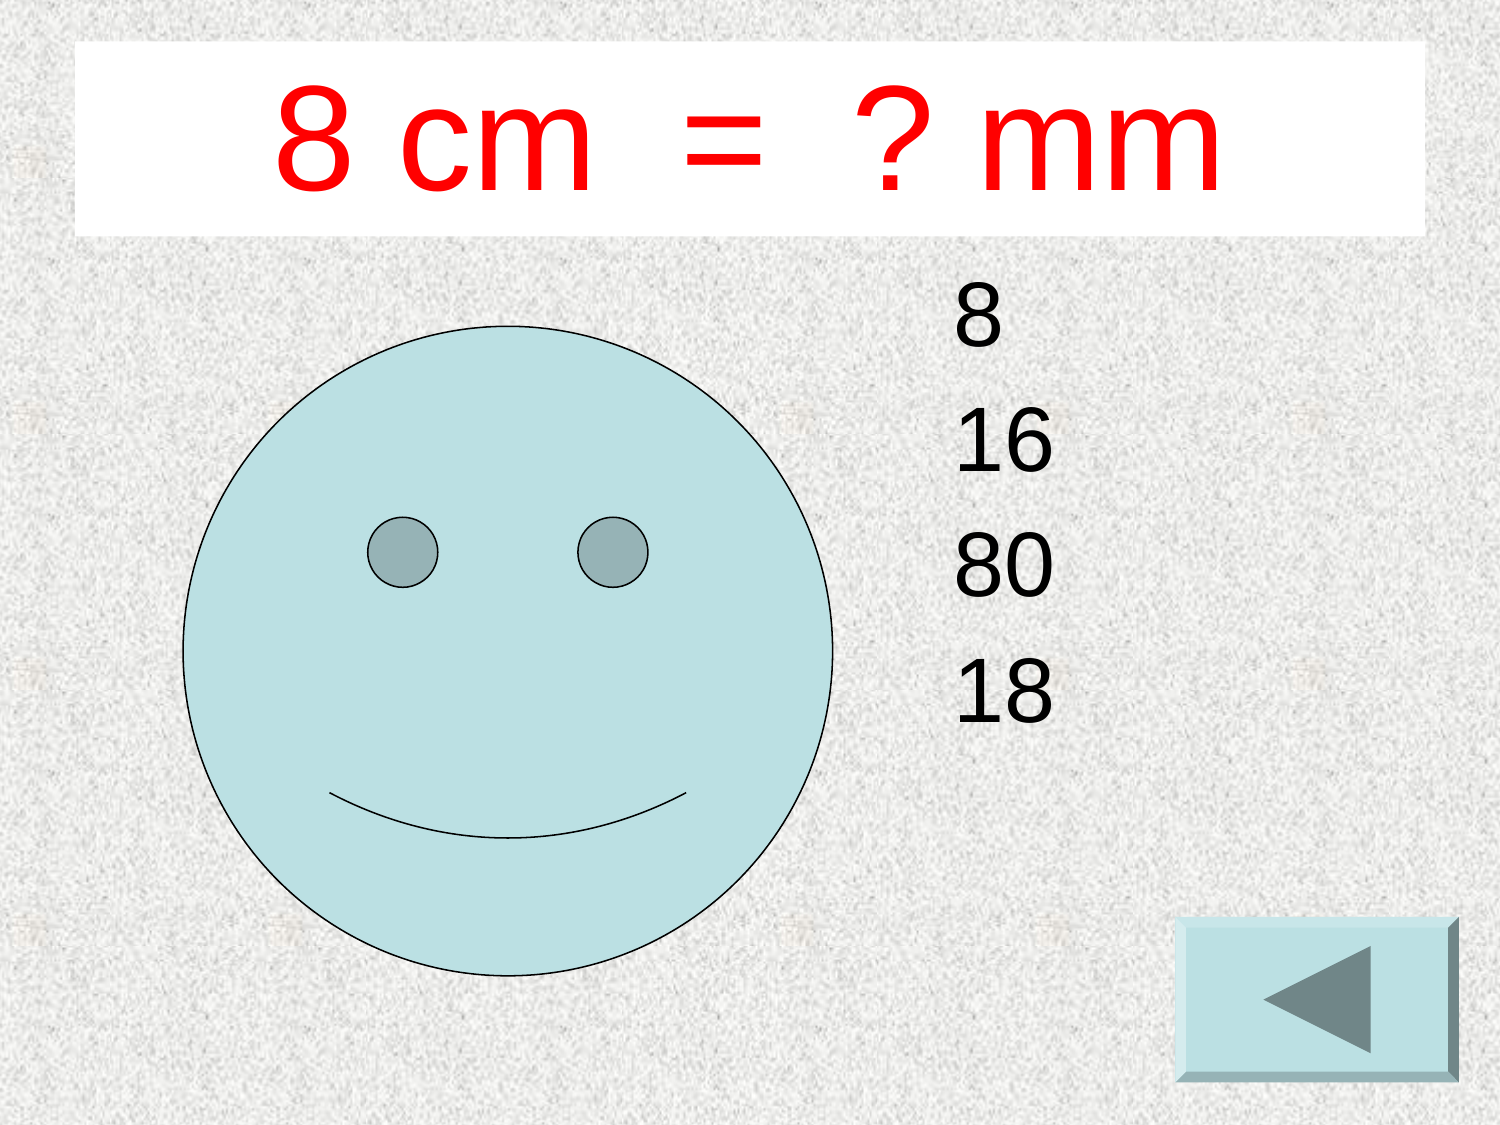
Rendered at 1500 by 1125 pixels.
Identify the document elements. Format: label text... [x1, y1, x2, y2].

text_box [183, 326, 833, 976]
picture [0, 0, 1500, 1125]
list 8 16 80 18 [938, 255, 1235, 998]
title 8 cm = ? mm [75, 41, 1426, 237]
text_box [1176, 916, 1459, 1083]
